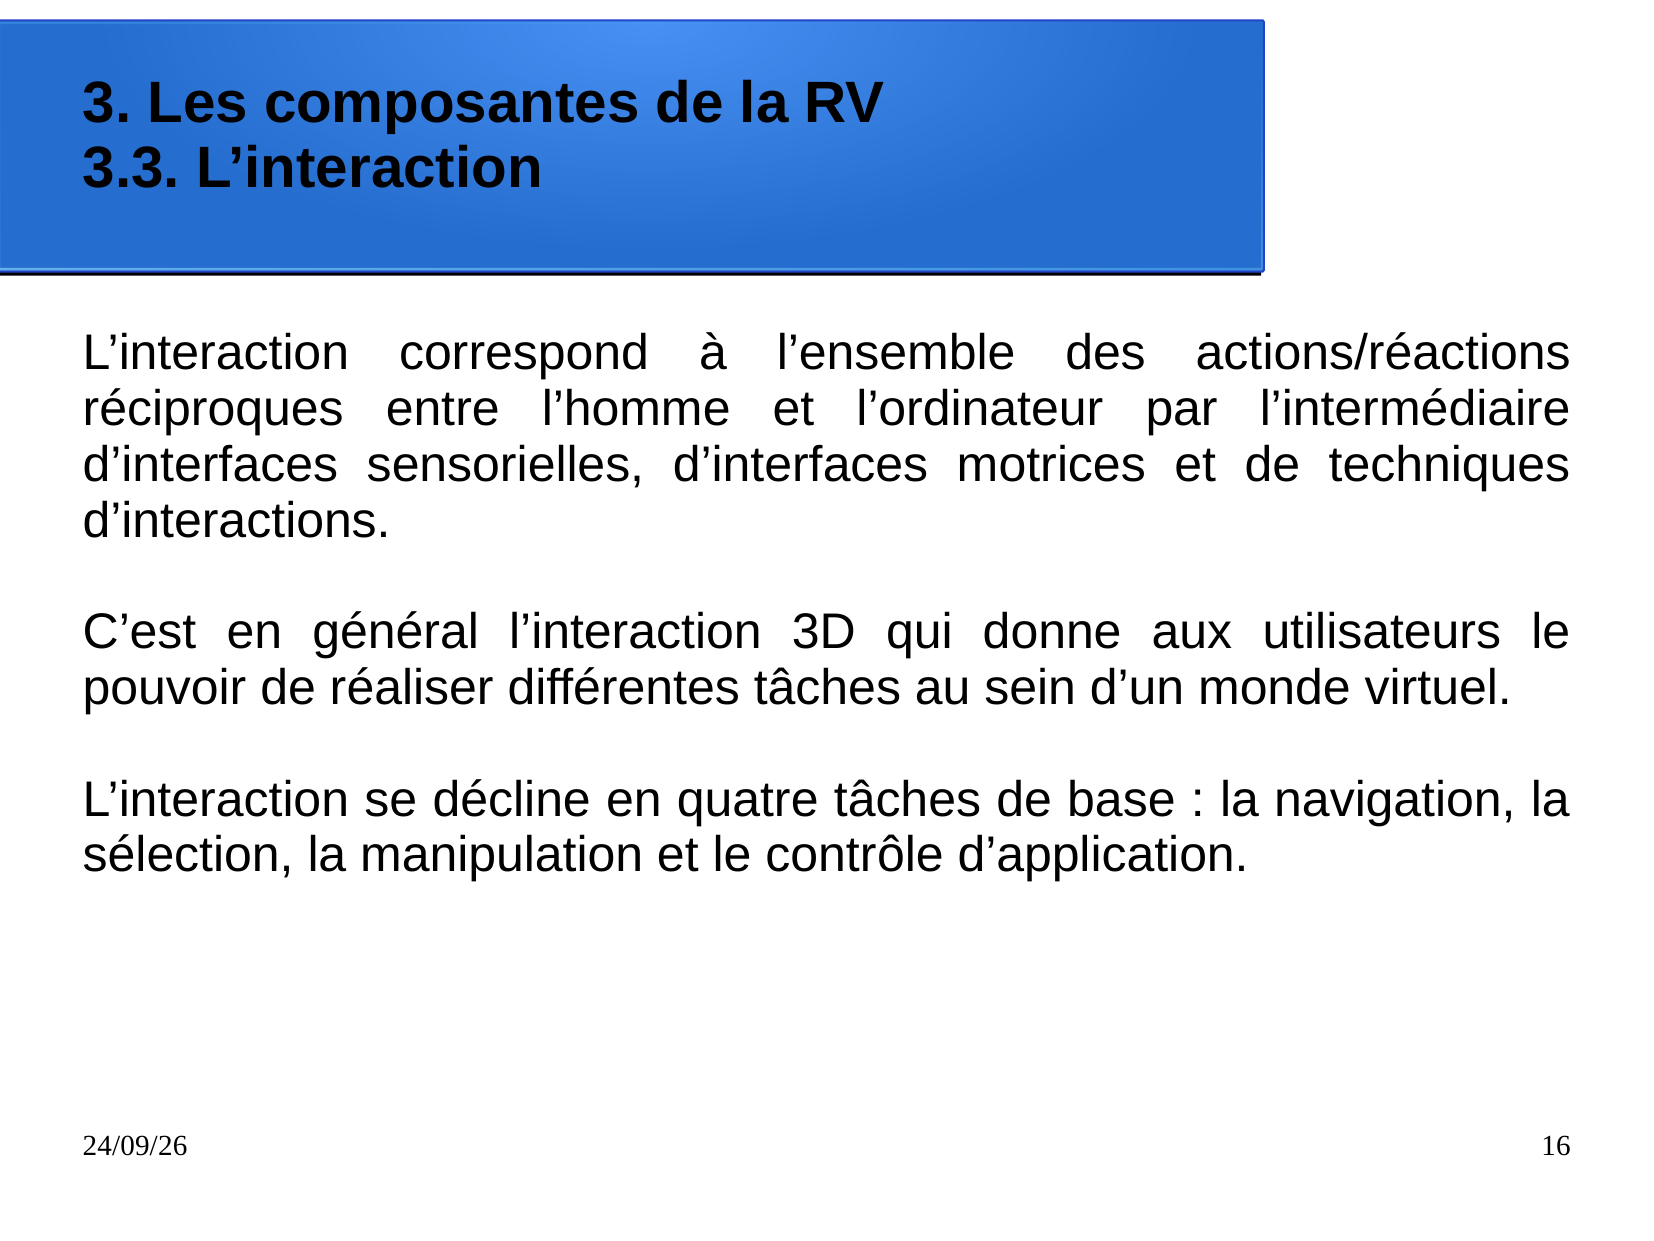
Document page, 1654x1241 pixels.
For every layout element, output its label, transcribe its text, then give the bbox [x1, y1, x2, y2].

subtitle L’interaction correspond à l’ensemble des actions/réactions réciproques entre l’homme et l’ordinateur par l’intermédiaire d’interfaces sensorielles, d’interfaces motrices et de techniques d’interactions. C’est en général l’interaction 3D qui donne aux utilisateurs le pouvoir de réaliser différentes tâches au sein d’un monde virtuel. L’interaction se décline en quatre tâches de base : la navigation, la sélection, la manipulation et le contrôle d’application. [82, 324, 1571, 1241]
title 3. Les composantes de la RV 3.3. L’interaction [82, 69, 1264, 238]
